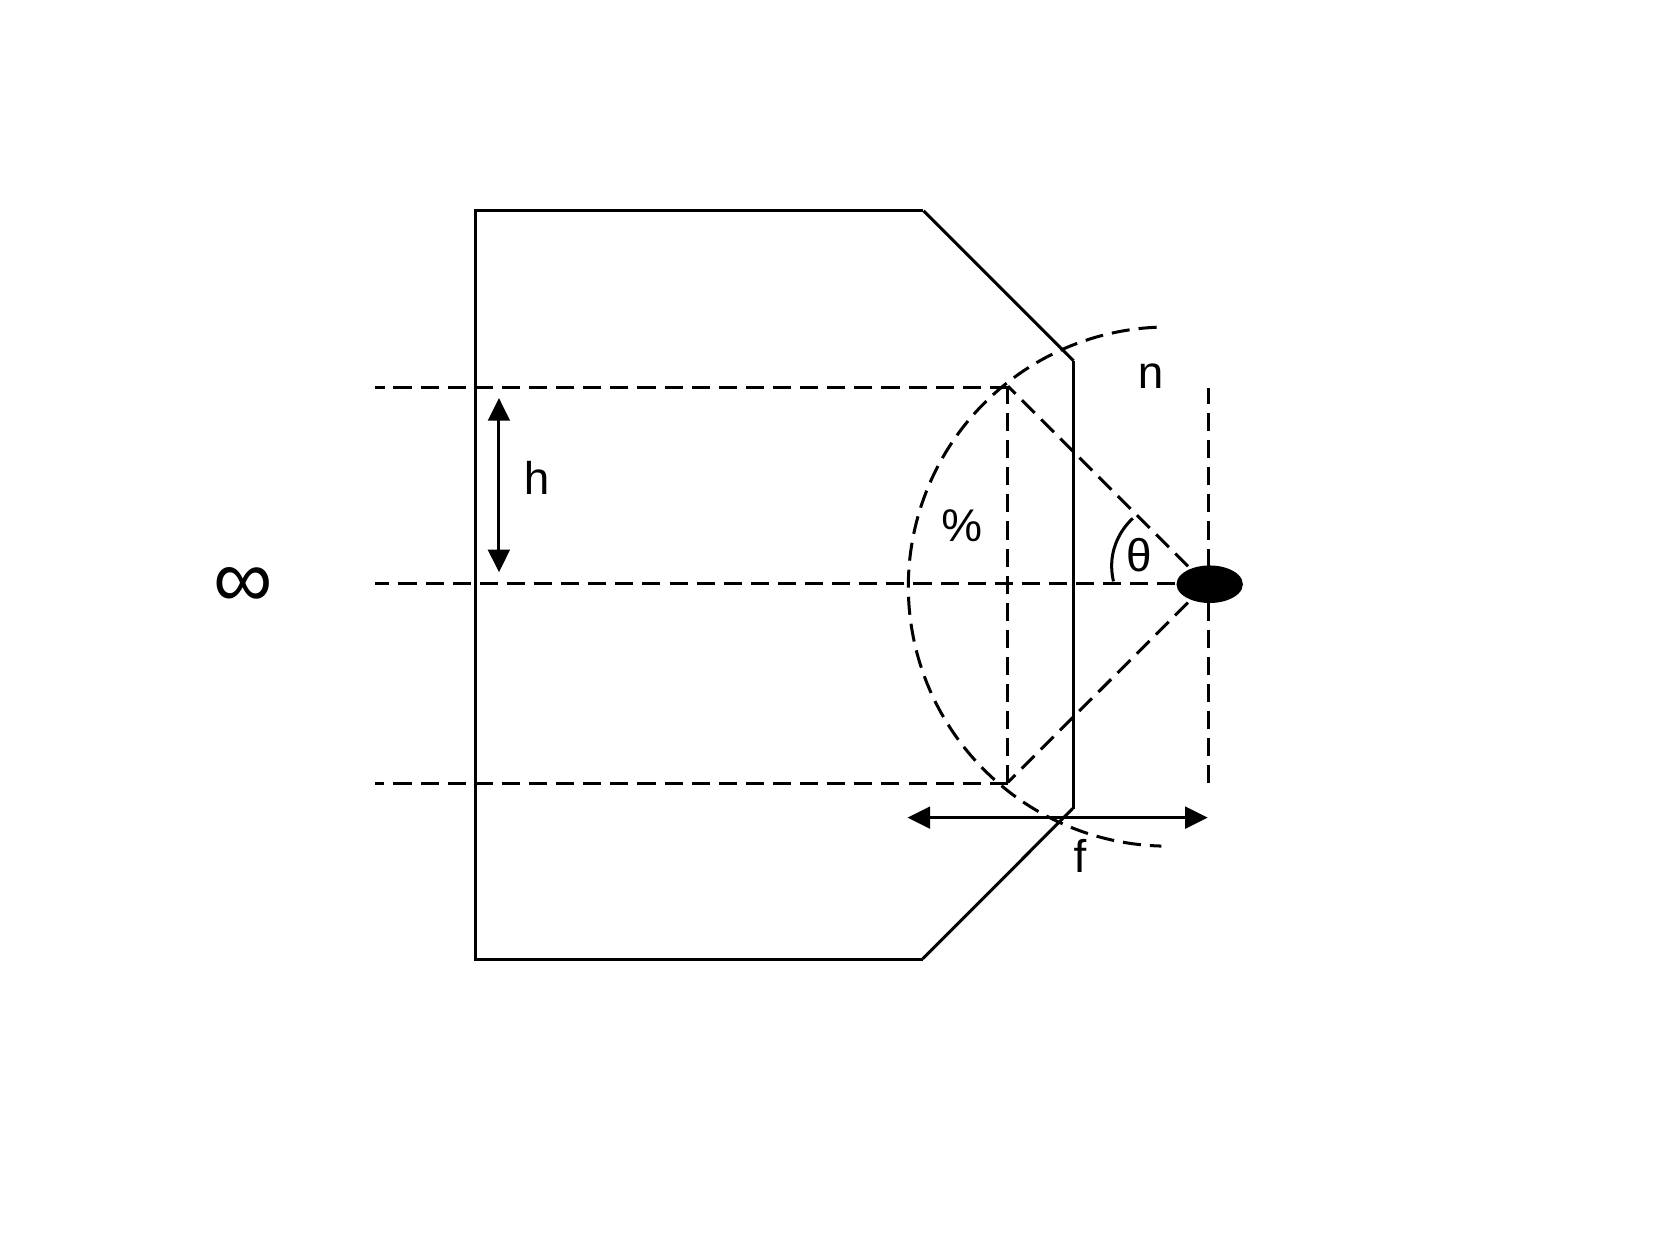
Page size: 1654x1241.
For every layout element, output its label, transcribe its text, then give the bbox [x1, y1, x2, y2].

text_box [1161, 222, 1600, 973]
text_box f [1023, 823, 1137, 899]
text_box θ [1082, 522, 1196, 598]
text_box h [480, 445, 593, 521]
text_box n [1094, 339, 1207, 415]
text_box ∞ [168, 525, 319, 643]
text_box % [905, 492, 1019, 568]
